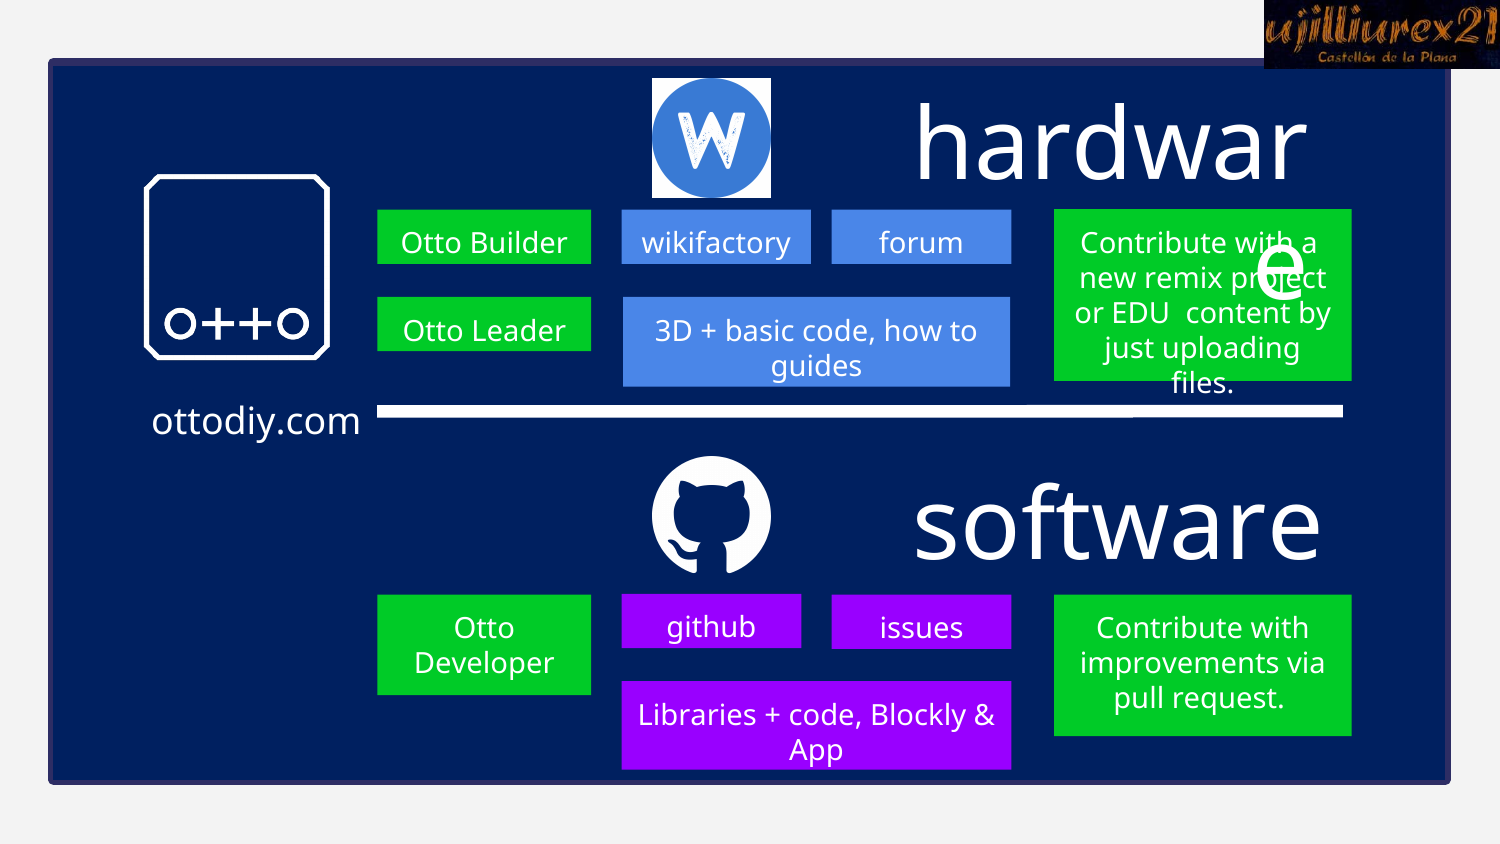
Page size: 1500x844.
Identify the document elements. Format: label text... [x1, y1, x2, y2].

text_box Libraries + code, Blockly & App [621, 681, 1012, 770]
text_box Contribute with a new remix project or EDU content by just uploading files. [1054, 209, 1352, 381]
text_box forum [831, 209, 1012, 264]
text_box software [897, 444, 1362, 578]
text_box hardware [897, 64, 1362, 198]
text_box [53, 66, 1445, 780]
picture [652, 456, 771, 576]
text_box 3D + basic code, how to guides [623, 296, 1011, 387]
picture [652, 79, 771, 198]
picture [1264, 0, 1500, 69]
text_box Otto Developer [377, 594, 592, 696]
picture [111, 141, 362, 393]
text_box Otto Leader [377, 296, 592, 352]
text_box Otto Builder [377, 209, 592, 264]
text_box issues [831, 594, 1012, 649]
text_box wikifactory [621, 209, 811, 264]
text_box ottodiy.com [135, 381, 378, 437]
text_box github [621, 593, 802, 649]
text_box Contribute with improvements via pull request. [1054, 594, 1352, 737]
